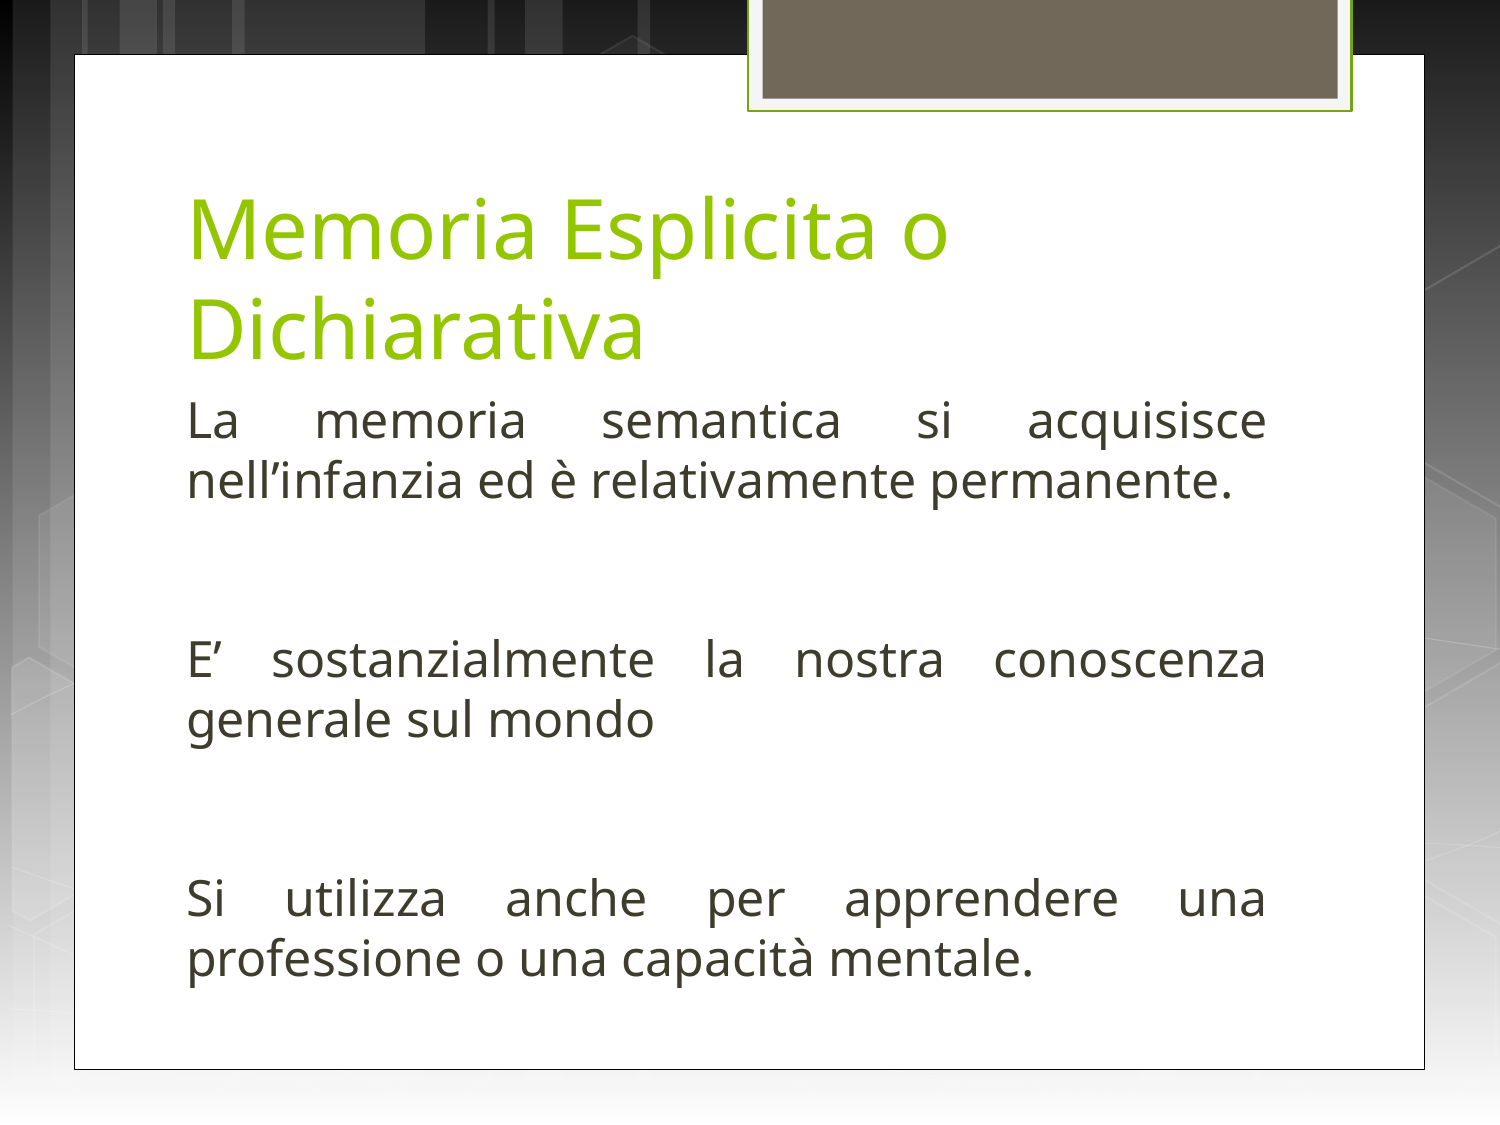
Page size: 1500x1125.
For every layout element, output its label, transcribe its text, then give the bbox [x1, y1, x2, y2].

title Memoria Esplicita o Dichiarativa [171, 168, 1324, 357]
list La memoria semantica si acquisisce nell’infanzia ed è relativamente permanente. E’ sostanzialmente la nostra conoscenza generale sul mondo Si utilizza anche per apprendere una professione o una capacità mentale. [171, 381, 1283, 957]
